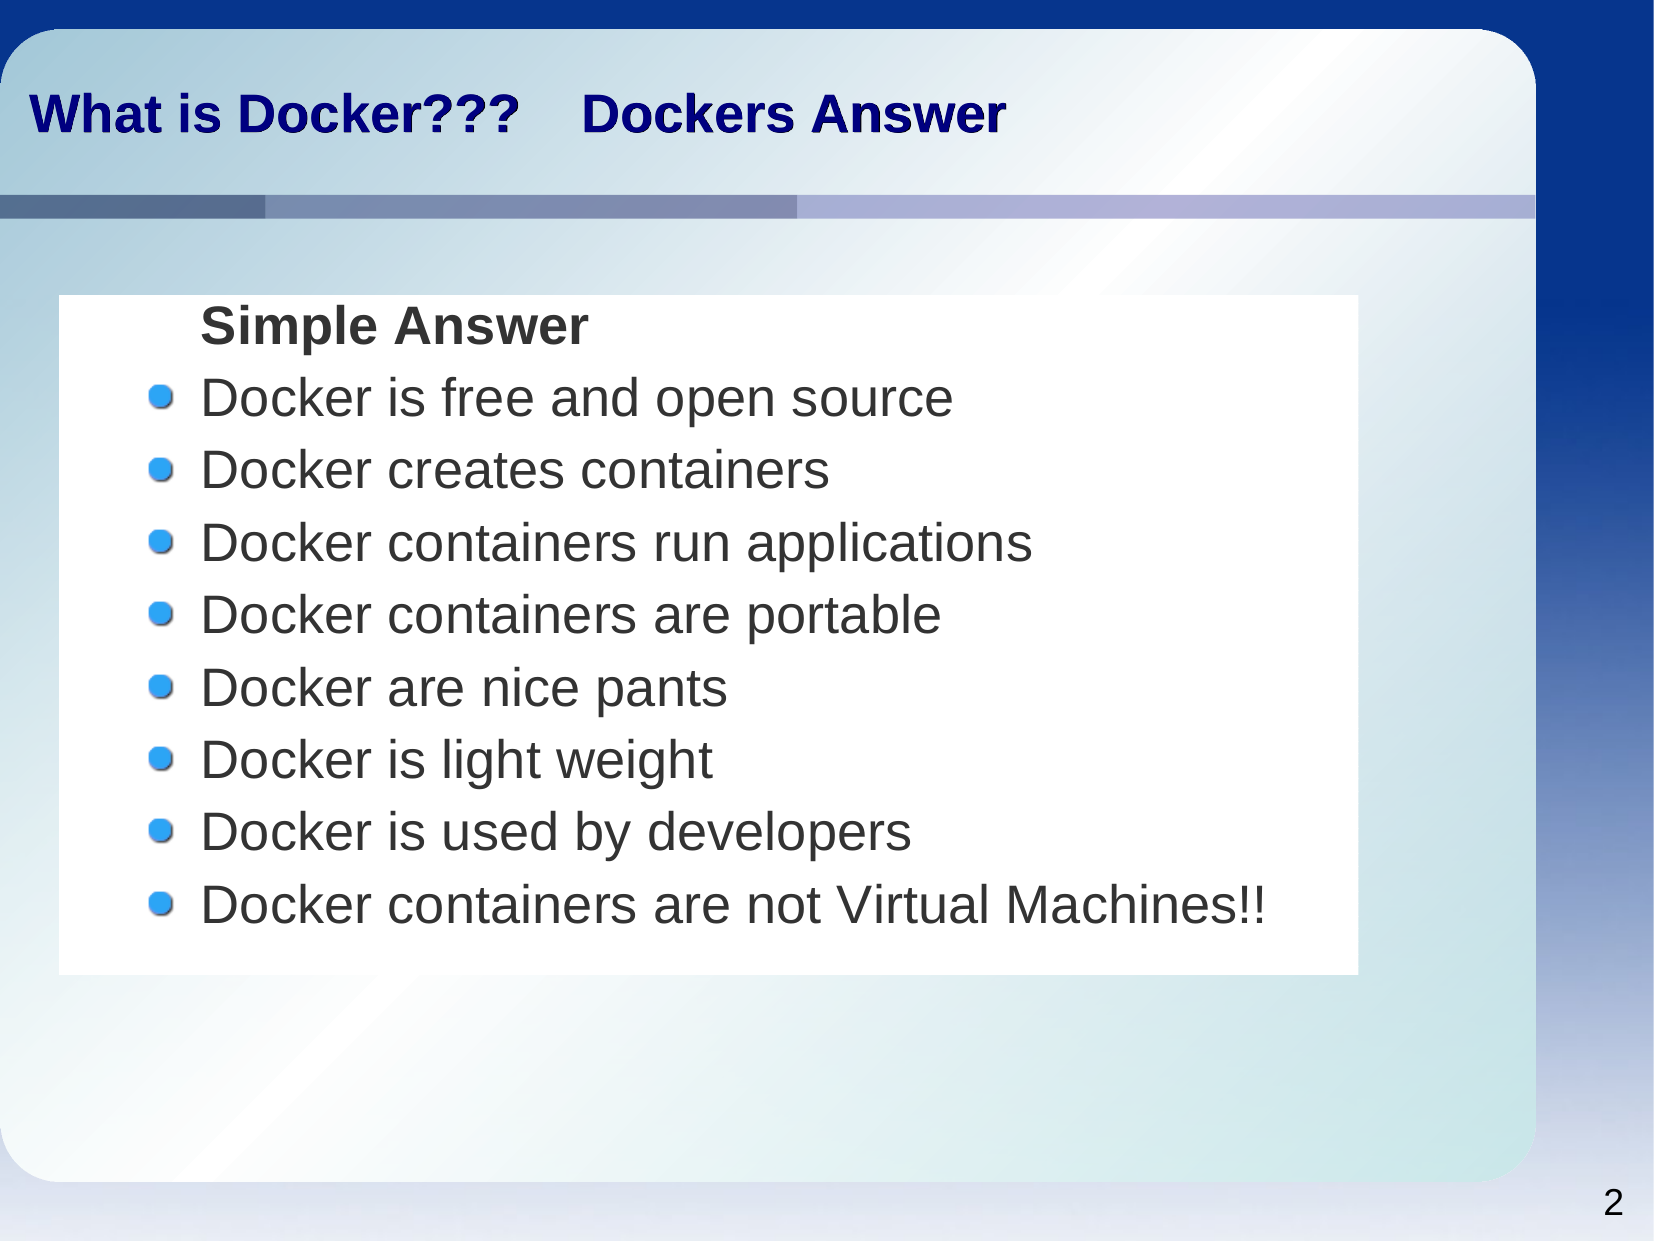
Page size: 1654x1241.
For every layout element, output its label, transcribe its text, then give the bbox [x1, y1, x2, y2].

picture [0, 0, 1654, 1241]
list Simple Answer Docker is free and open source Docker creates containers Docker containers run applications Docker containers are portable Docker are nice pants Docker is light weight Docker is used by developers Docker containers are not Virtual Machines!! [59, 295, 1359, 975]
text_box [0, 29, 1536, 1182]
title What is Docker??? Dockers Answer [29, 49, 1506, 178]
